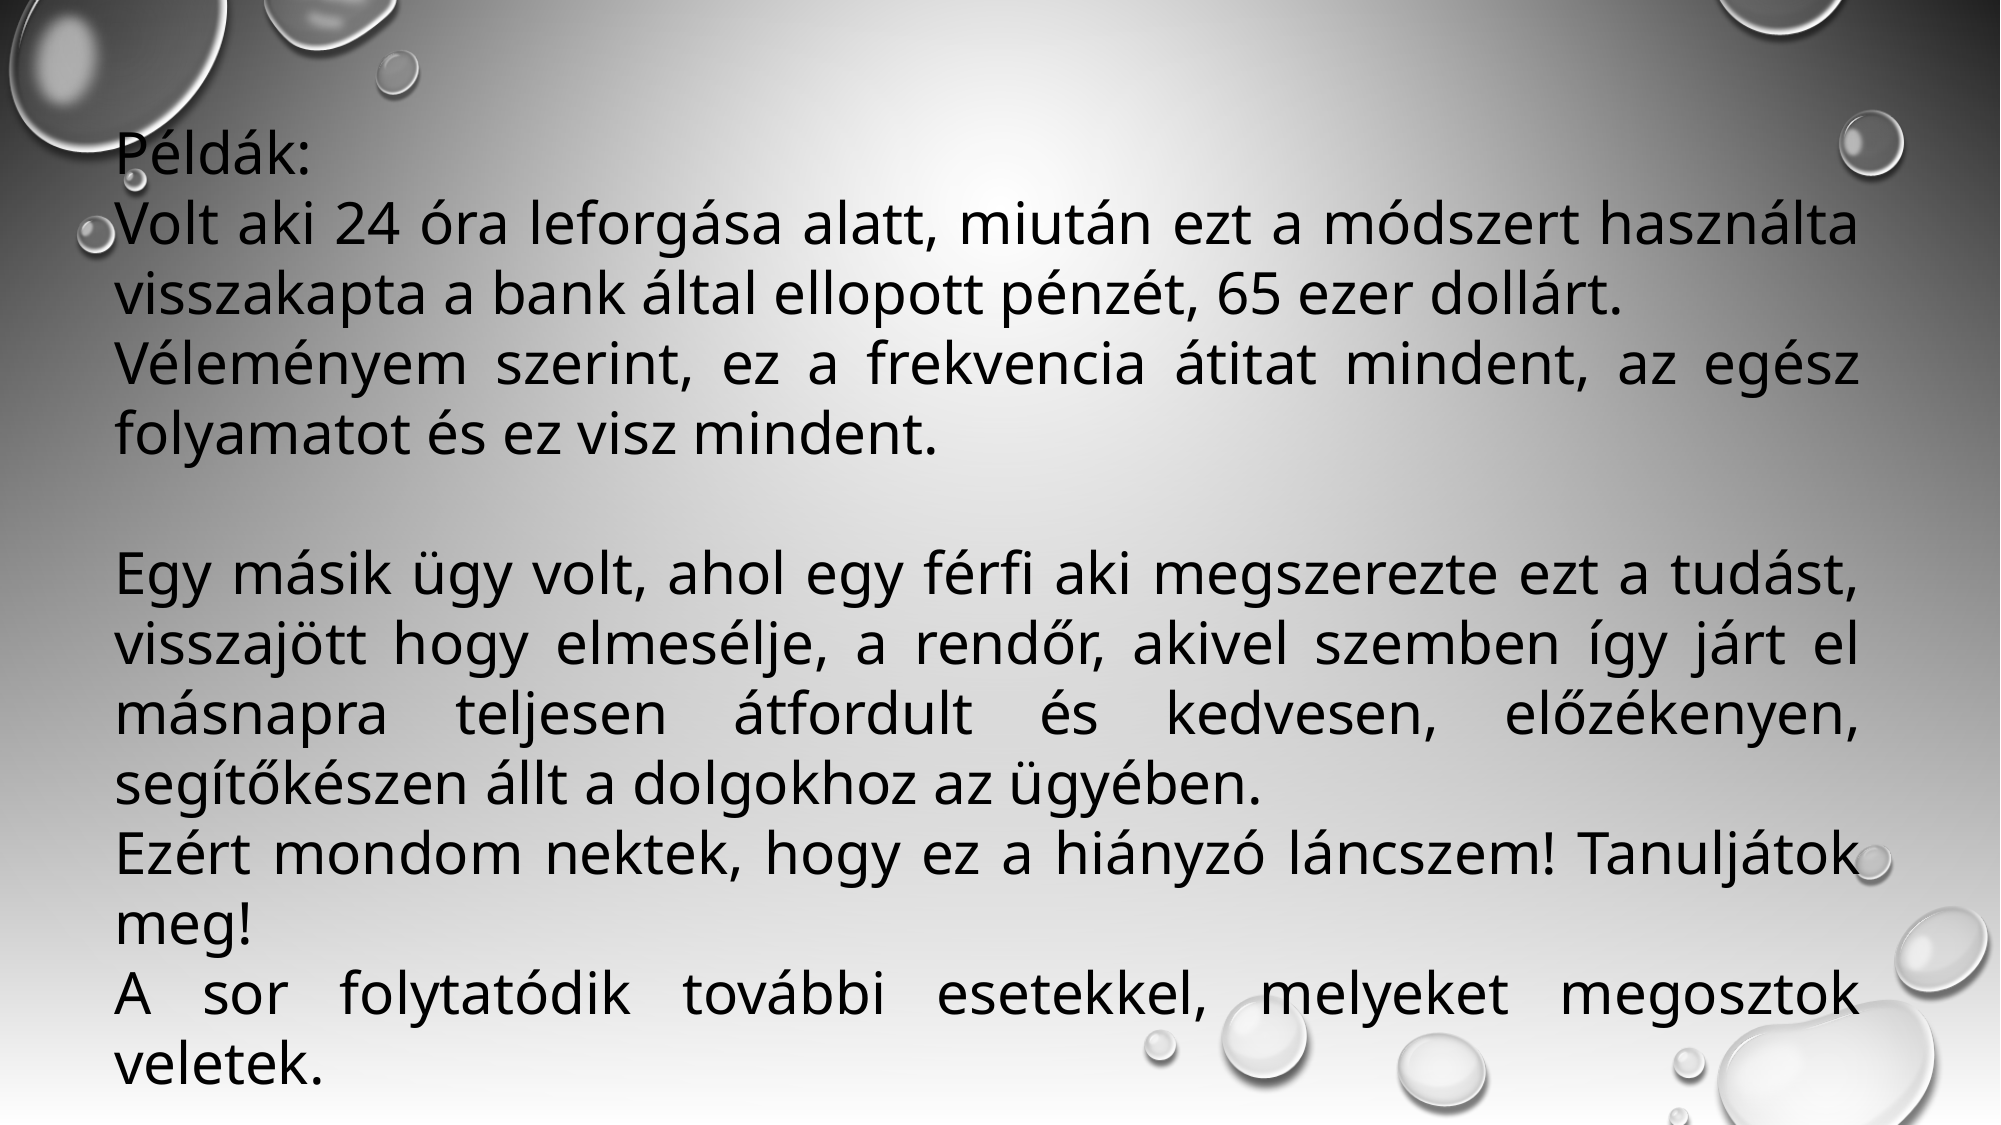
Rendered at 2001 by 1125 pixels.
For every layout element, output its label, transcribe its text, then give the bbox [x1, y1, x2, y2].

text_box Példák: Volt aki 24 óra leforgása alatt, miután ezt a módszert használta visszakapta a bank által ellopott pénzét, 65 ezer dollárt. Véleményem szerint, ez a frekvencia átitat mindent, az egész folyamatot és ez visz mindent. Egy másik ügy volt, ahol egy férfi aki megszerezte ezt a tudást, visszajött hogy elmesélje, a rendőr, akivel szemben így járt el másnapra teljesen átfordult és kedvesen, előzékenyen, segítőkészen állt a dolgokhoz az ügyében. Ezért mondom nektek, hogy ez a hiányzó láncszem! Tanuljátok meg! A sor folytatódik további esetekkel, melyeket megosztok veletek. [99, 108, 1876, 1125]
picture [0, 0, 2000, 1125]
